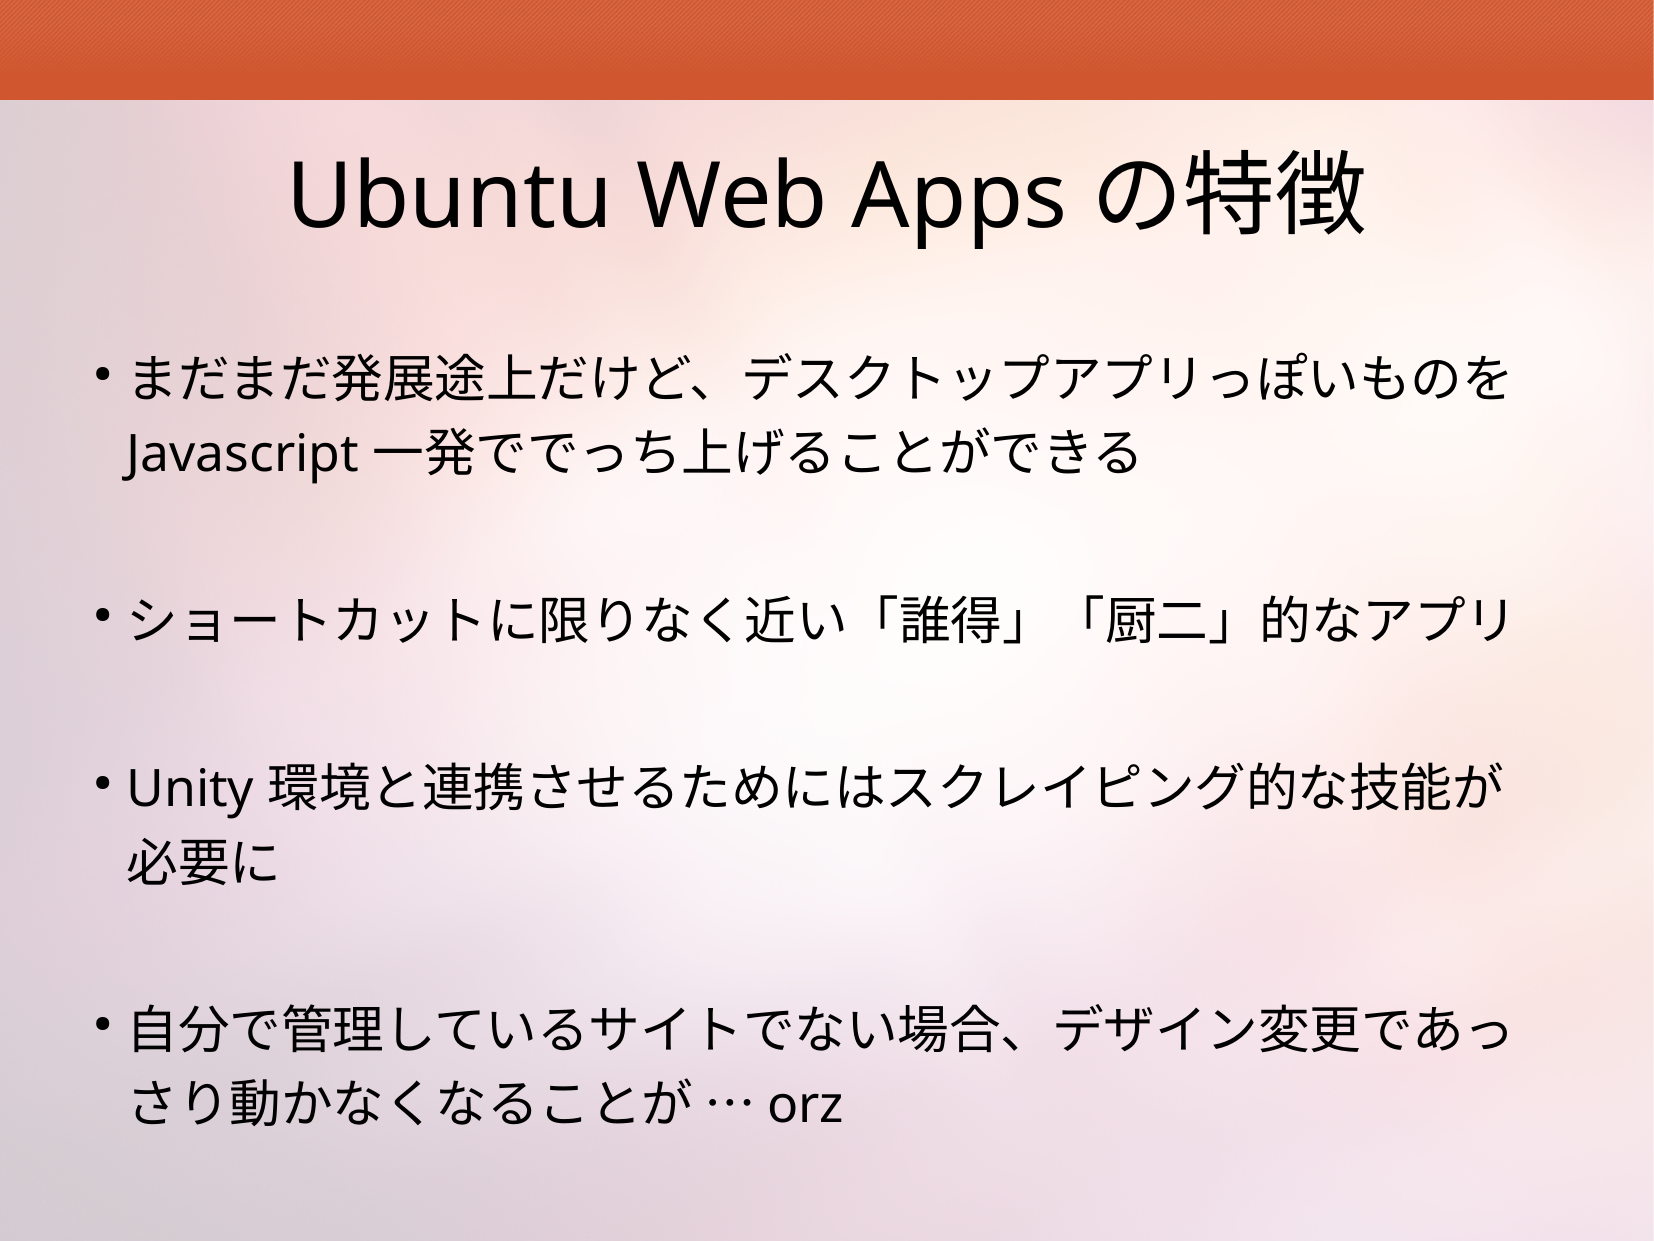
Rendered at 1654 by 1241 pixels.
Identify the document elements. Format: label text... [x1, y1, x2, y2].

title Ubuntu Web Apps の特徴 [82, 118, 1571, 257]
list まだまだ発展途上だけど、デスクトップアプリっぽいものを Javascript 一発ででっち上げることができる ショートカットに限りなく近い「誰得」「厨二」的なアプリ Unity 環境と連携させるためにはスクレイピング的な技能が必要に 自分で管理しているサイトでない場合、デザイン変更であっさり動かなくなることが … orz [82, 337, 1538, 1158]
picture [0, 0, 1654, 1241]
